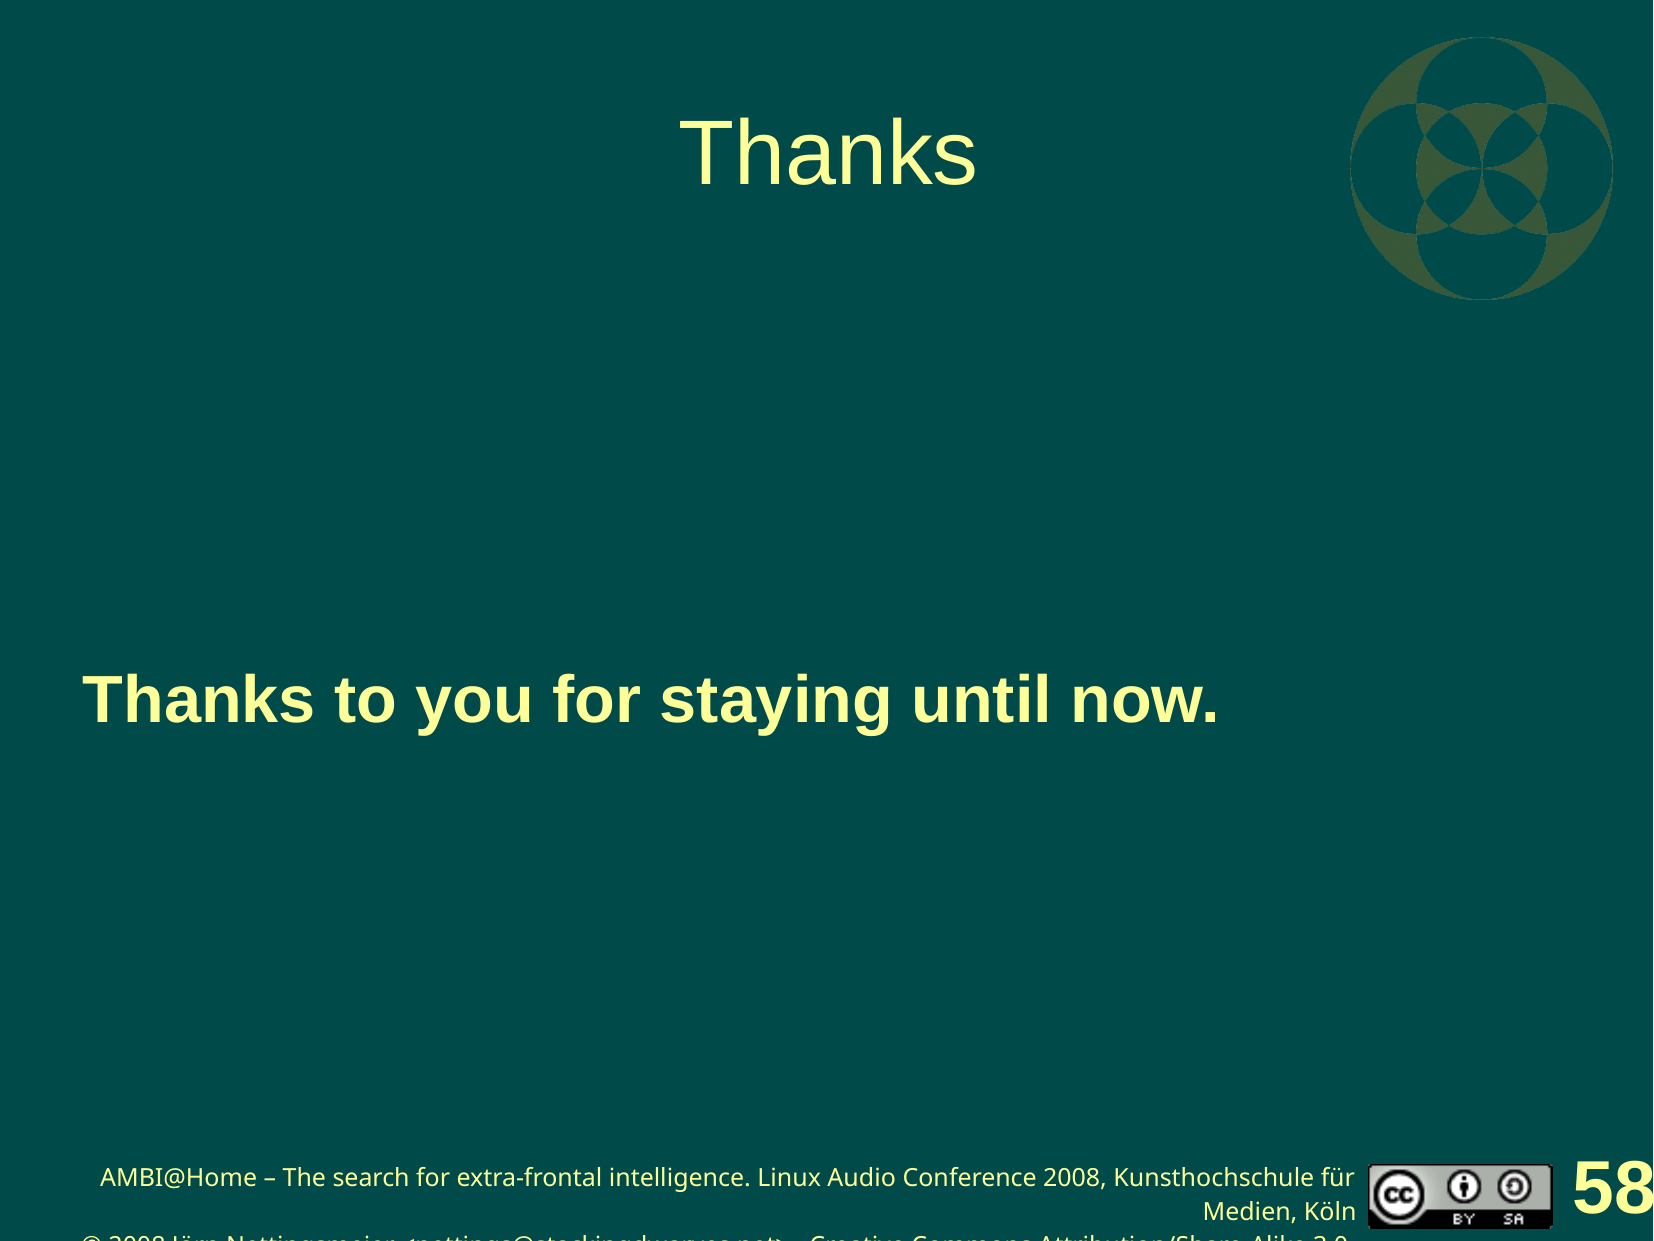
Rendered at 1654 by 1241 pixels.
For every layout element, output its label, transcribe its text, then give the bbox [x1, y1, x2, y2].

picture [1368, 1164, 1553, 1229]
subtitle Thanks to you for staying until now. [82, 297, 1571, 1102]
picture [1350, 37, 1613, 300]
title Thanks [82, 56, 1576, 250]
